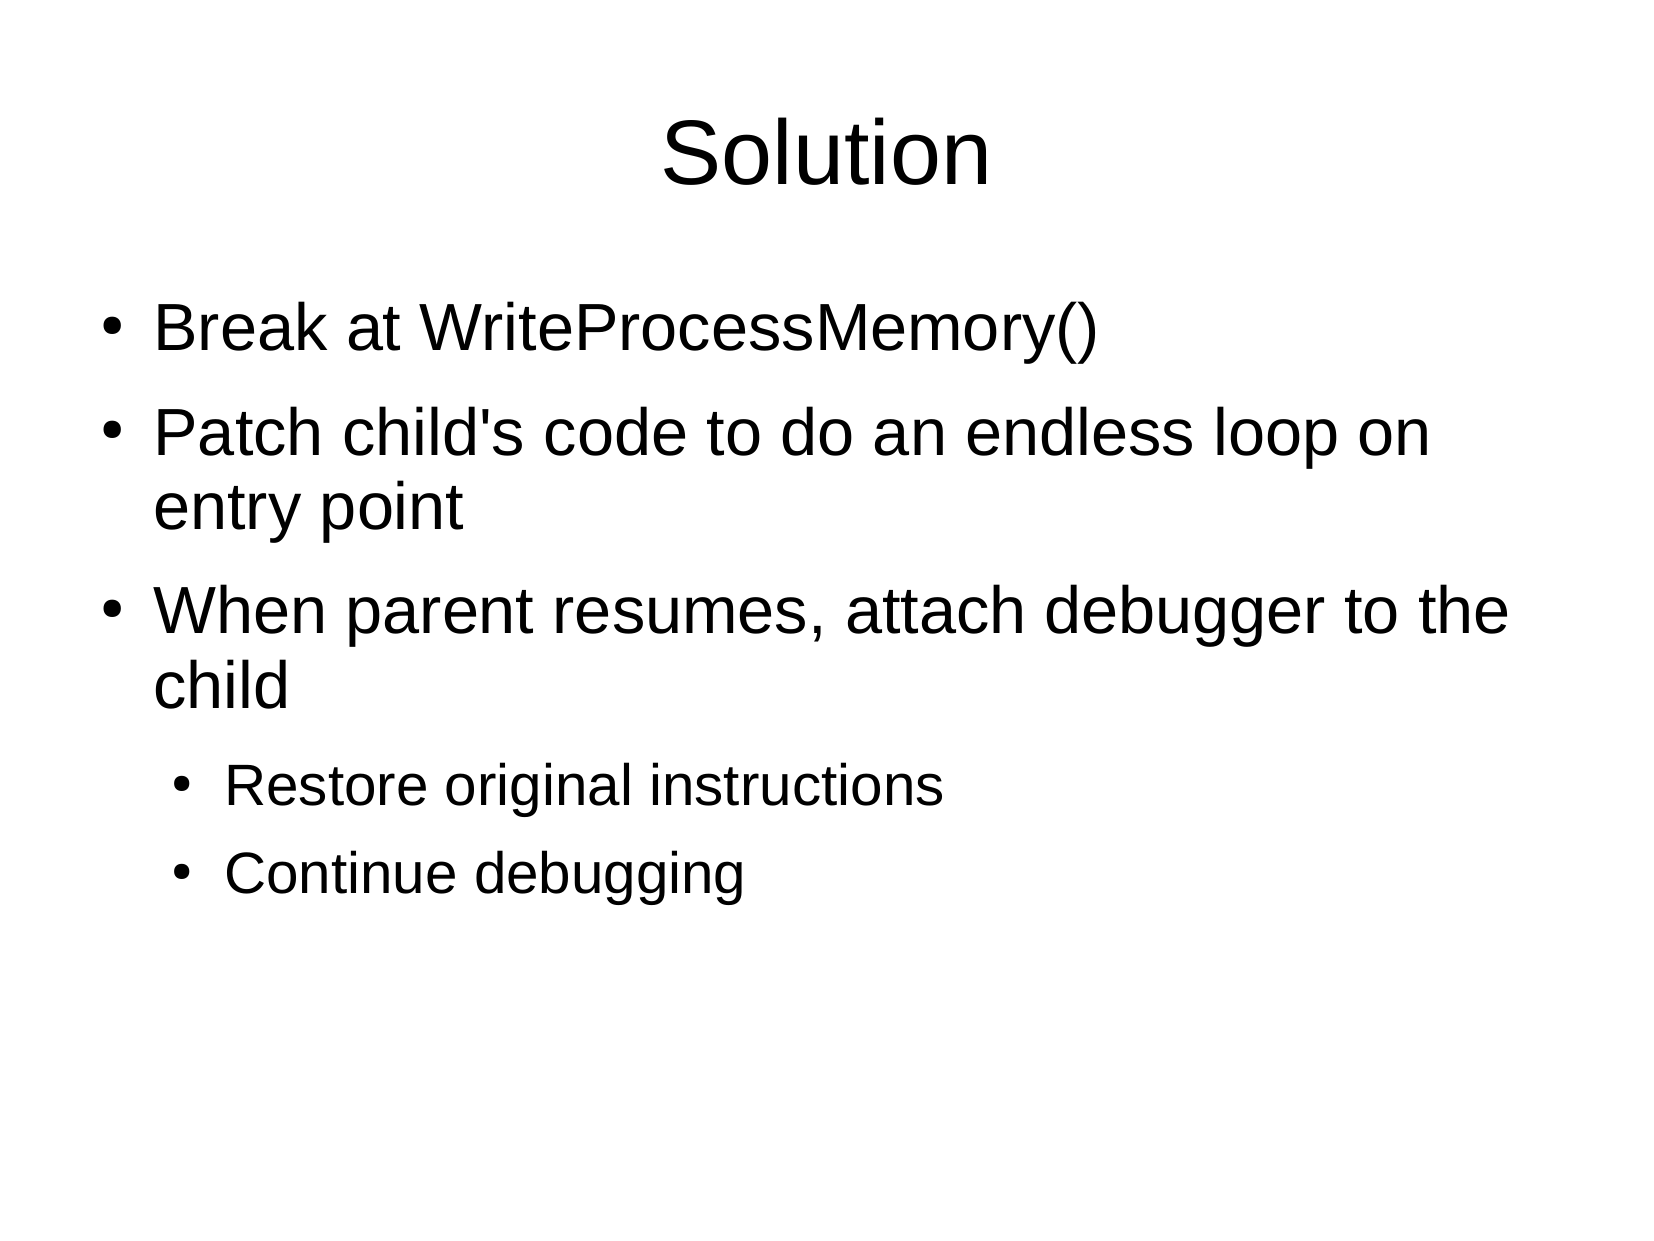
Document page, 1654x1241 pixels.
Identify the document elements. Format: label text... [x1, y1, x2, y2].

title Solution [82, 49, 1571, 257]
list Break at WriteProcessMemory() Patch child's code to do an endless loop on entry point When parent resumes, attach debugger to the child Restore original instructions Continue debugging [82, 290, 1571, 1109]
